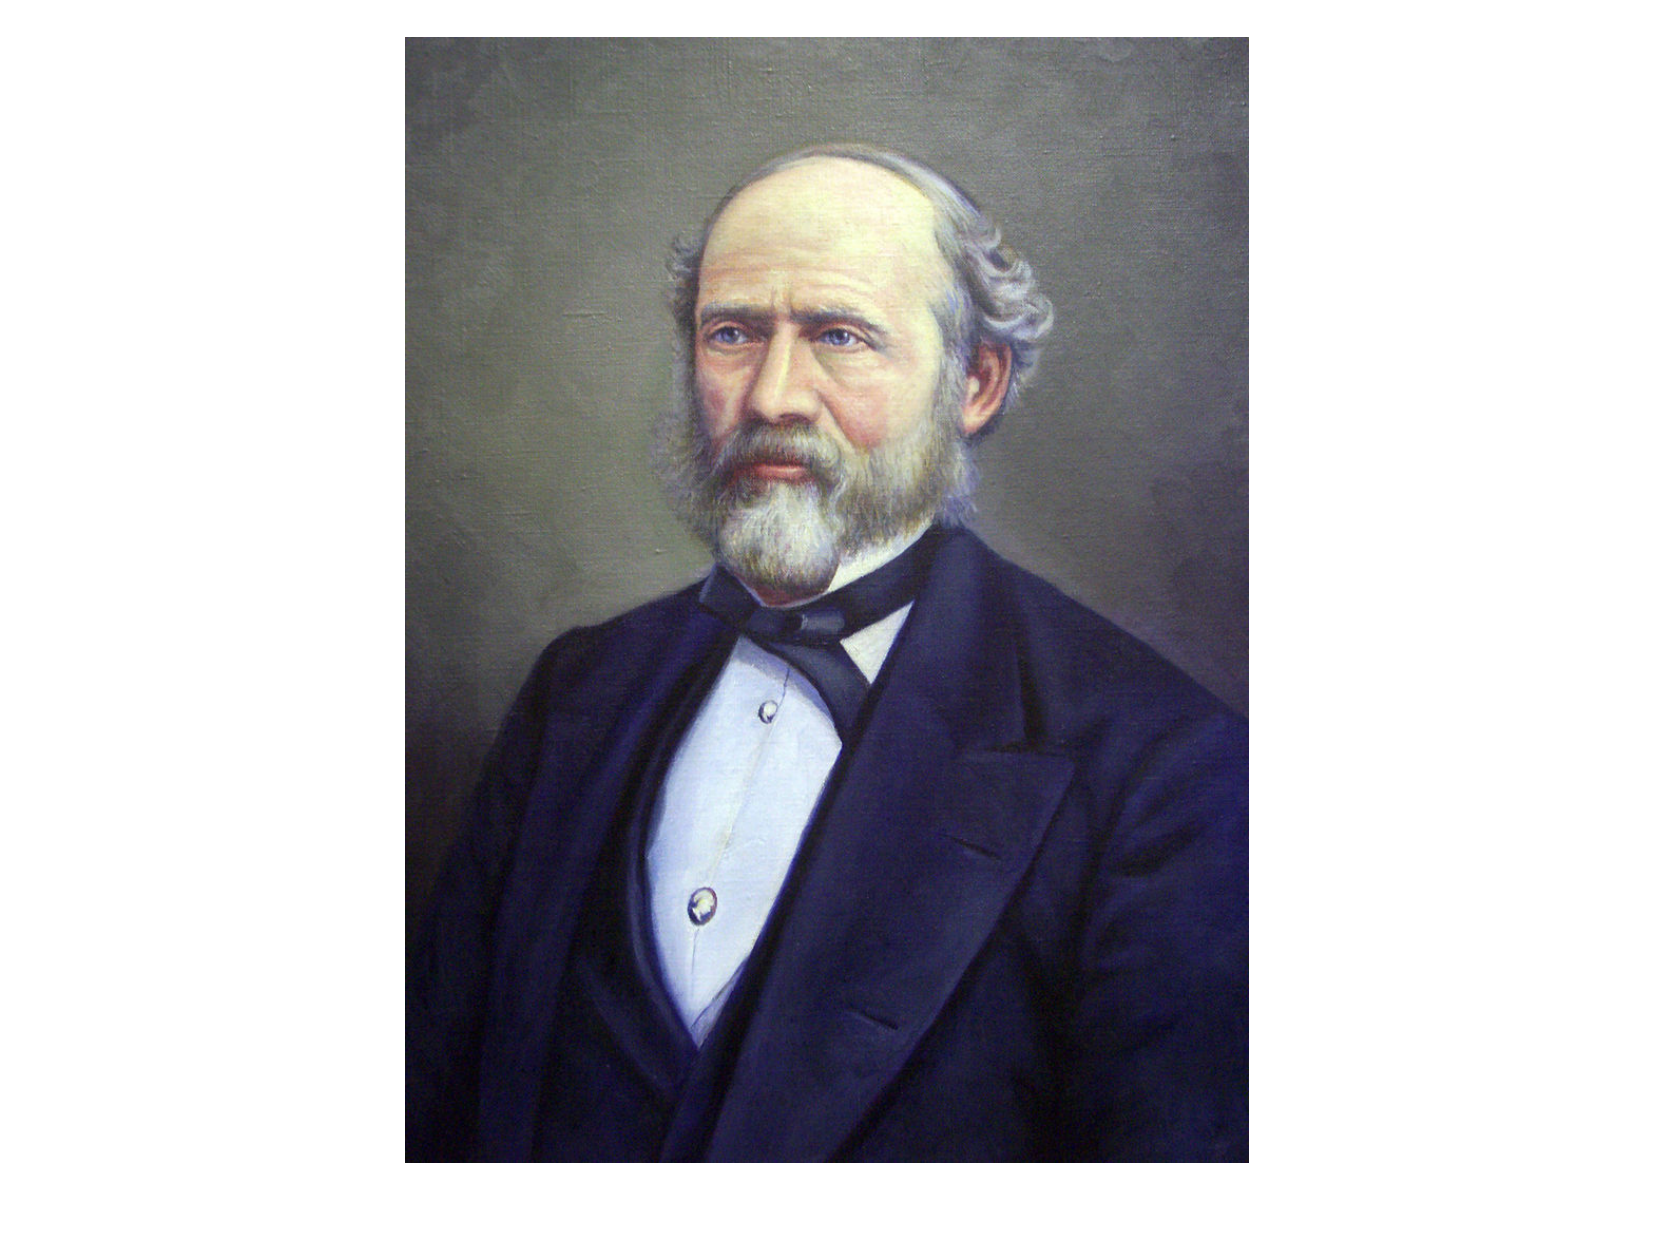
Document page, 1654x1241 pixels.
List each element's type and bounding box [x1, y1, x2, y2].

picture [405, 37, 1249, 1163]
